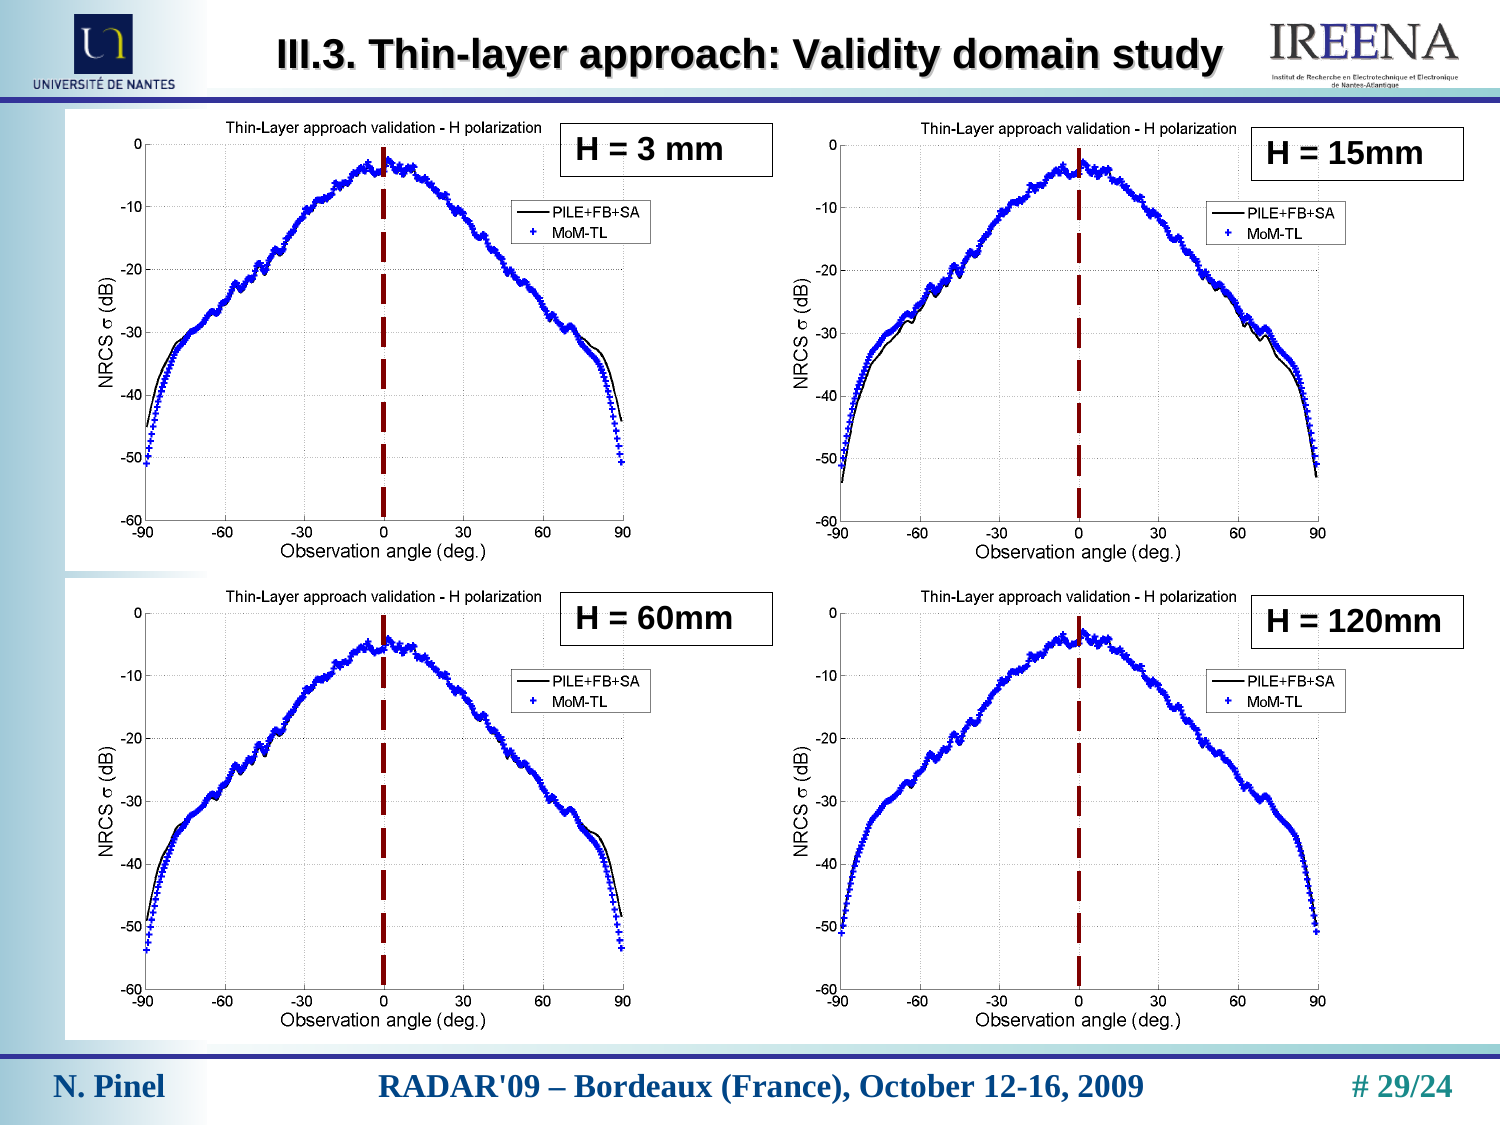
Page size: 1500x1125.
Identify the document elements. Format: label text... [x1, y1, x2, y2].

picture [65, 109, 681, 571]
text_box H = 120mm [1251, 595, 1464, 649]
picture [65, 578, 681, 1040]
text_box H = 15mm [1251, 127, 1464, 181]
picture [760, 110, 1376, 572]
title III.3. Thin-layer approach: Validity domain study [75, 23, 1426, 103]
picture [760, 578, 1376, 1040]
text_box H = 60mm [560, 592, 773, 646]
picture [29, 14, 178, 95]
picture [1426, 23, 1459, 89]
text_box H = 3 mm [560, 123, 773, 177]
